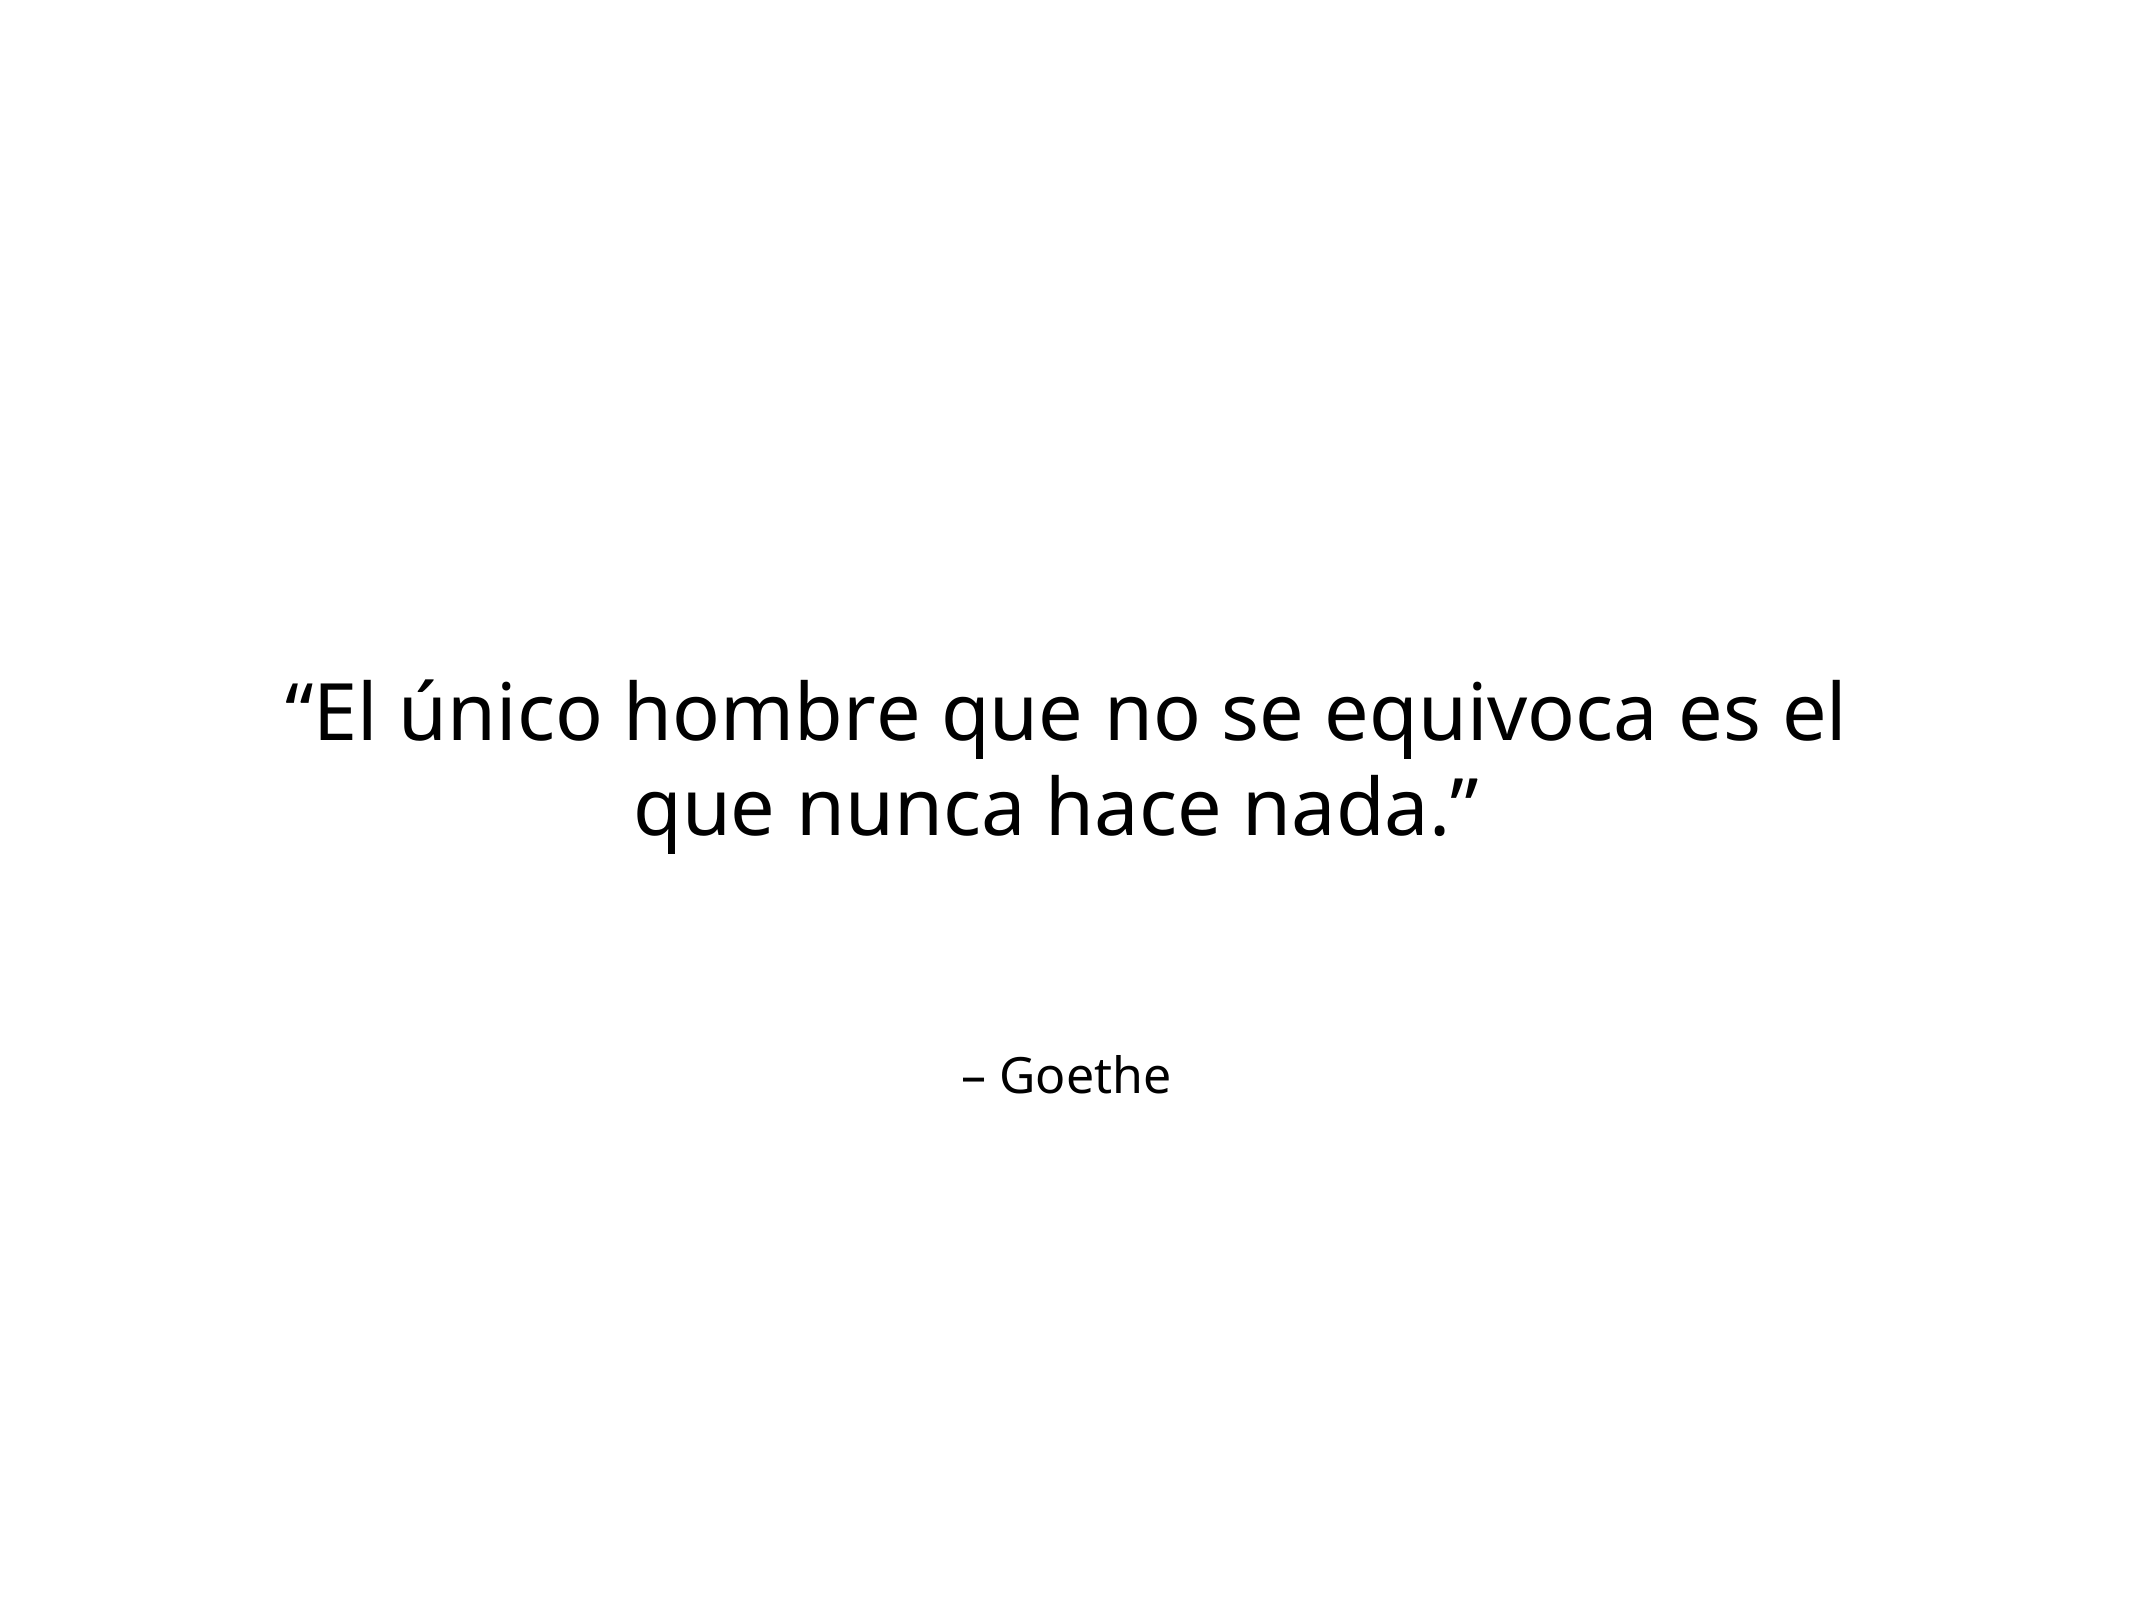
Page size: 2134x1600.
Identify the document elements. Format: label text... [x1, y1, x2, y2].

text_box – Goethe [208, 1043, 1925, 1104]
text_box “El único hombre que no se equivoca es el que nunca hace nada.” [208, 661, 1925, 852]
